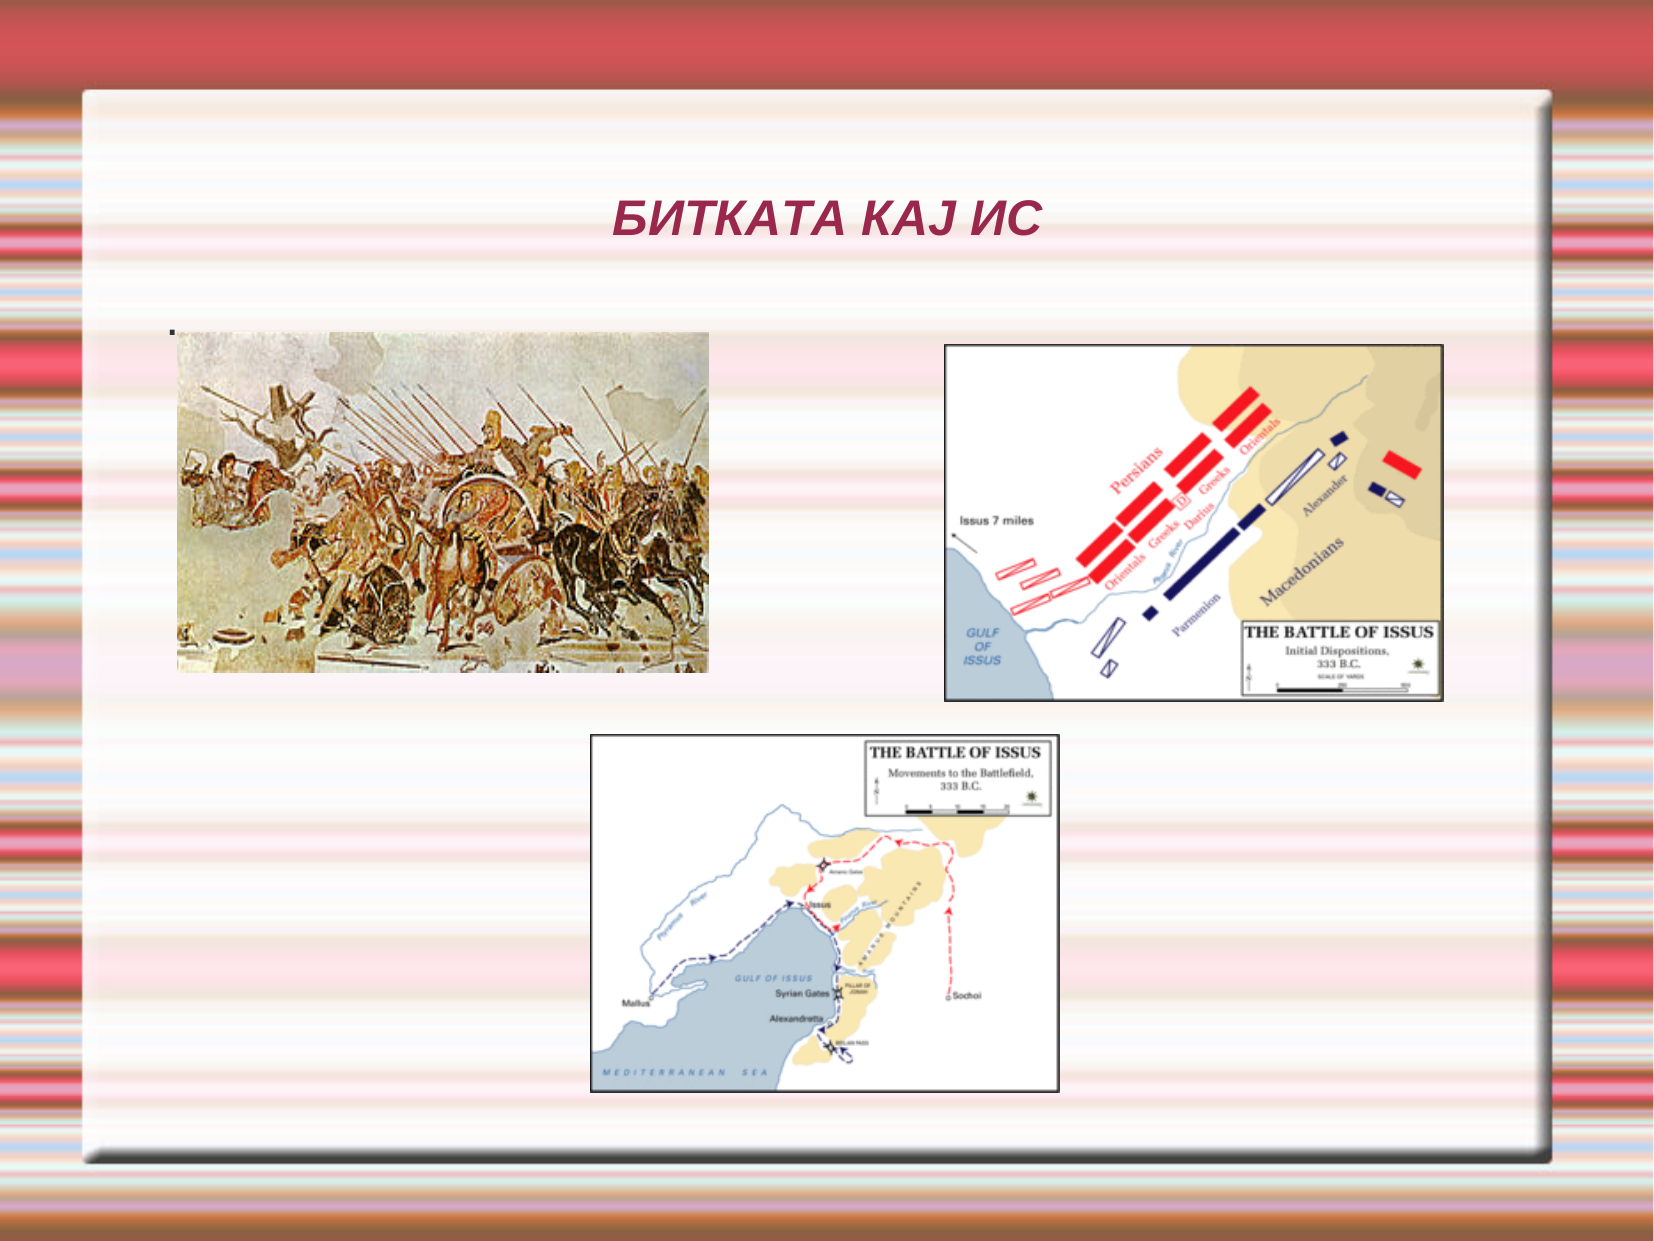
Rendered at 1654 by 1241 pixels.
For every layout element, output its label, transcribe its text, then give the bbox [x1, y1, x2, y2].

title БИТКАТА КАЈ ИС [121, 114, 1534, 290]
list . [82, 290, 1571, 1109]
picture [0, 0, 1654, 1241]
